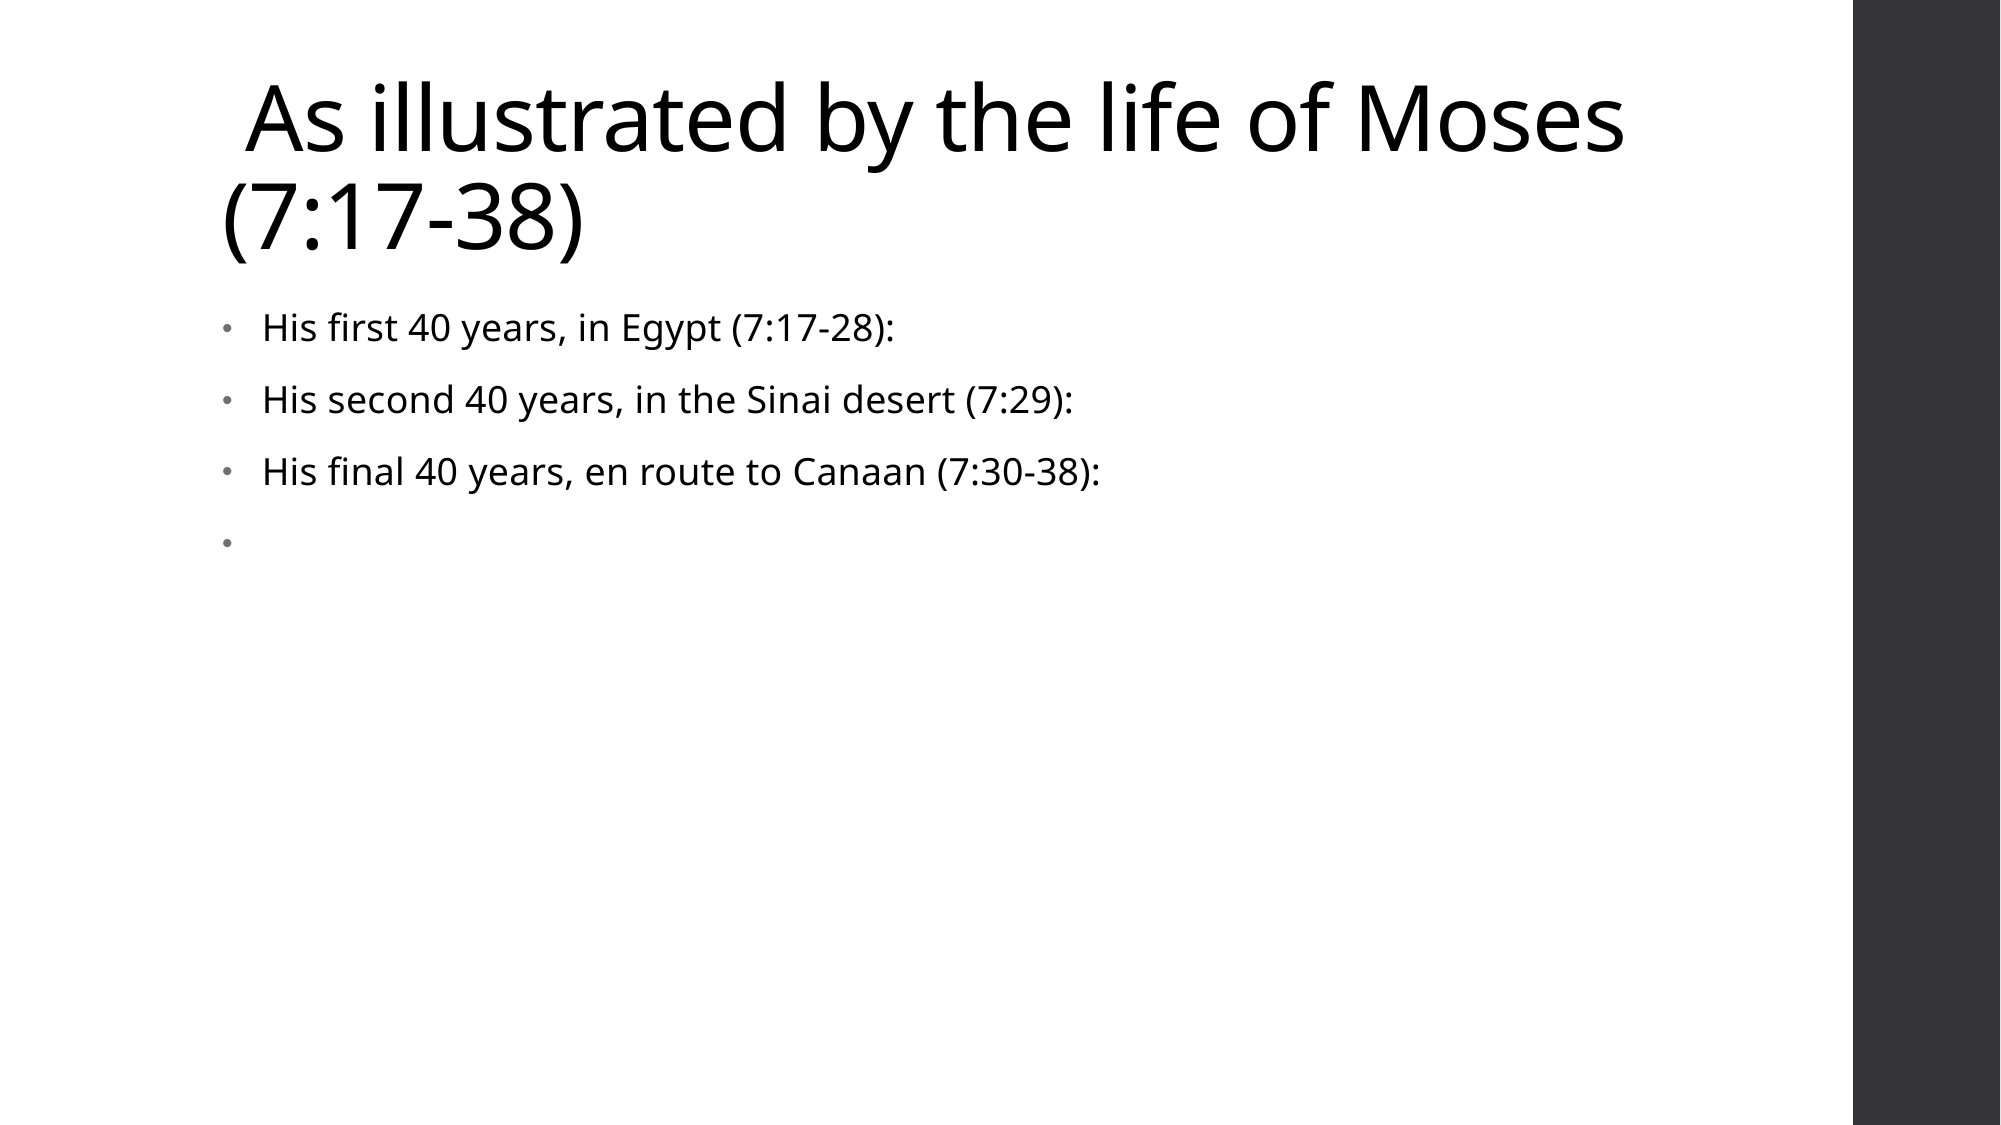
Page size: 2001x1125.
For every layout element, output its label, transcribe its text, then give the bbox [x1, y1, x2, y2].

list His first 40 years, in Egypt (7:17-28): His second 40 years, in the Sinai desert (7:29): His final 40 years, en route to Canaan (7:30-38): [206, 299, 1617, 1014]
title As illustrated by the life of Moses (7:17-38) [206, 60, 1797, 278]
